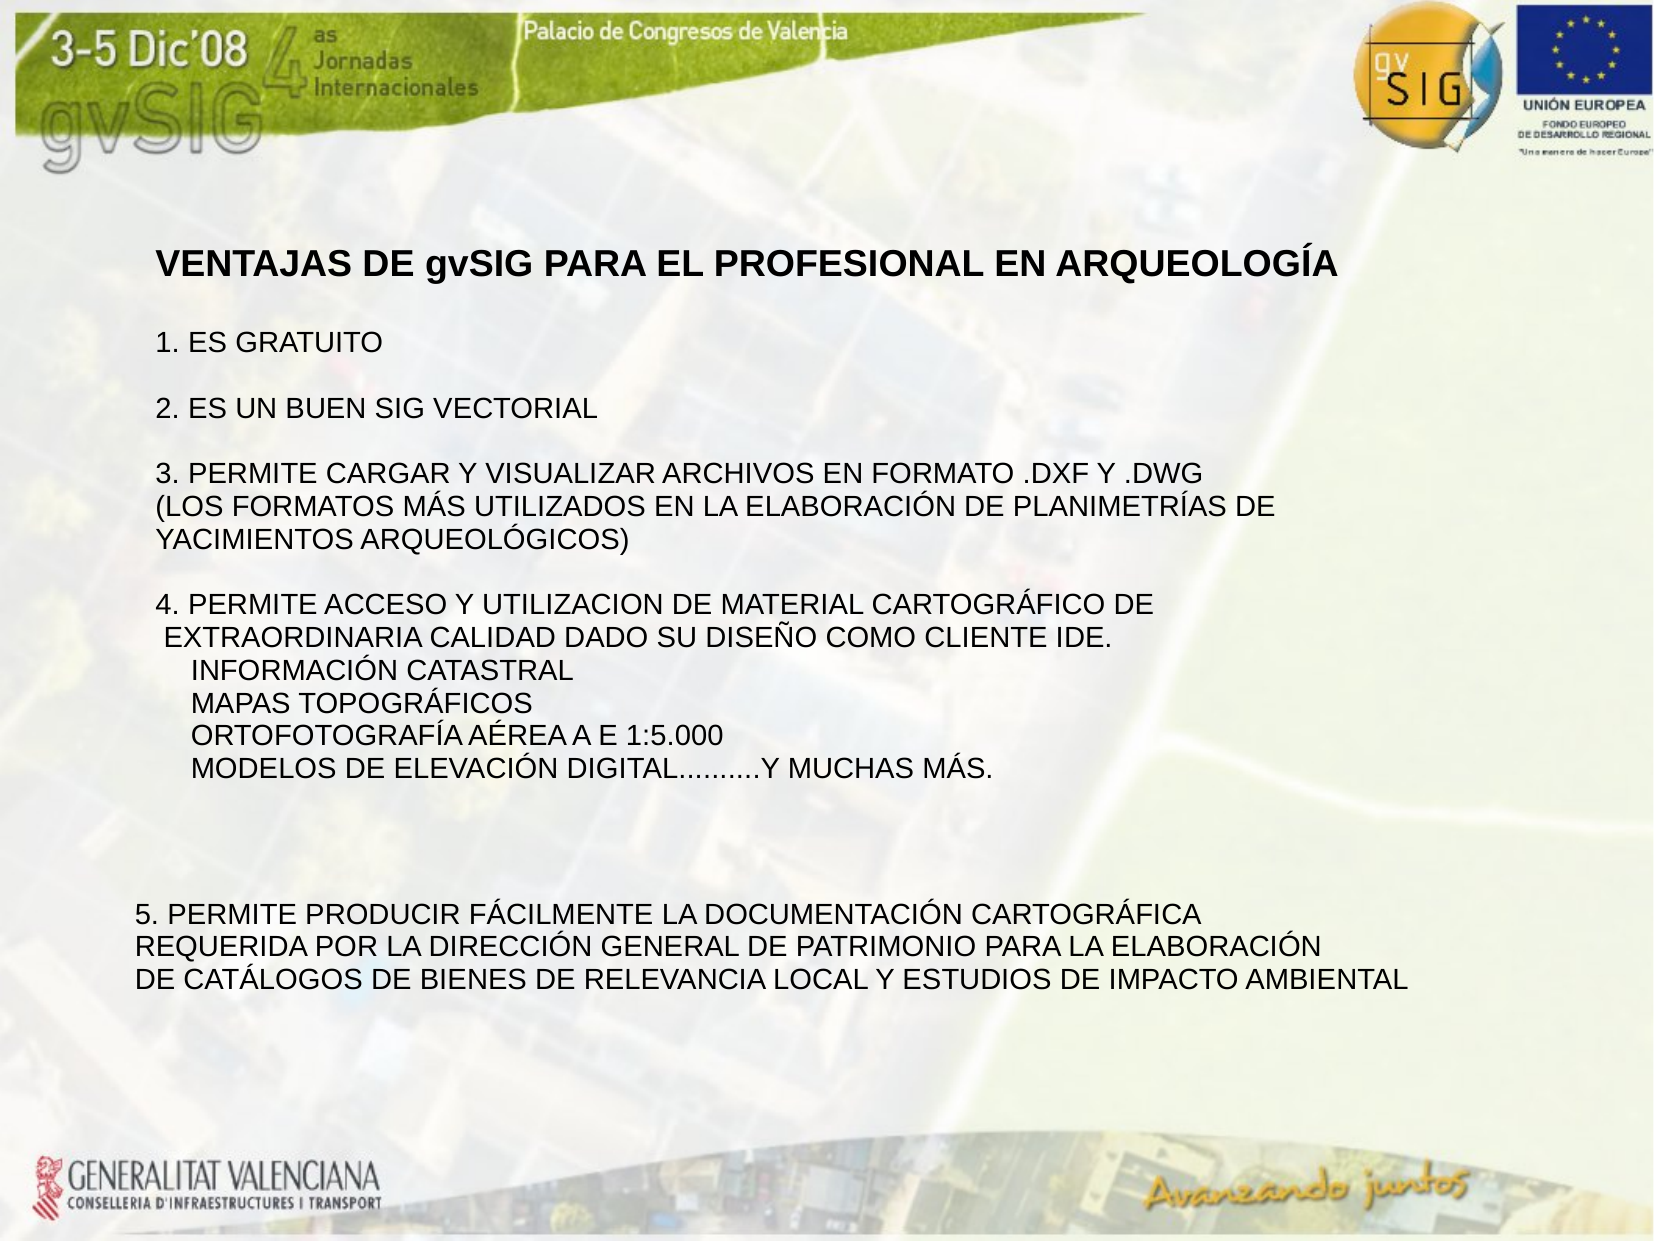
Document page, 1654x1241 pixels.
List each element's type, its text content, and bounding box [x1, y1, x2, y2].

picture [0, 0, 1654, 1241]
text_box 5. PERMITE PRODUCIR FÁCILMENTE LA DOCUMENTACIÓN CARTOGRÁFICA REQUERIDA POR LA DIRECCIÓN GENERAL DE PATRIMONIO PARA LA ELABORACIÓN DE CATÁLOGOS DE BIENES DE RELEVANCIA LOCAL Y ESTUDIOS DE IMPACTO AMBIENTAL [120, 890, 1426, 1088]
text_box VENTAJAS DE gvSIG PARA EL PROFESIONAL EN ARQUEOLOGÍA 1. ES GRATUITO 2. ES UN BUEN SIG VECTORIAL 3. PERMITE CARGAR Y VISUALIZAR ARCHIVOS EN FORMATO .DXF Y .DWG (LOS FORMATOS MÁS UTILIZADOS EN LA ELABORACIÓN DE PLANIMETRÍAS DE YACIMIENTOS ARQUEOLÓGICOS) 4. PERMITE ACCESO Y UTILIZACION DE MATERIAL CARTOGRÁFICO DE EXTRAORDINARIA CALIDAD DADO SU DISEÑO COMO CLIENTE IDE. INFORMACIÓN CATASTRAL MAPAS TOPOGRÁFICOS ORTOFOTOGRAFÍA AÉREA A E 1:5.000 MODELOS DE ELEVACIÓN DIGITAL..........Y MUCHAS MÁS. [140, 234, 1358, 890]
